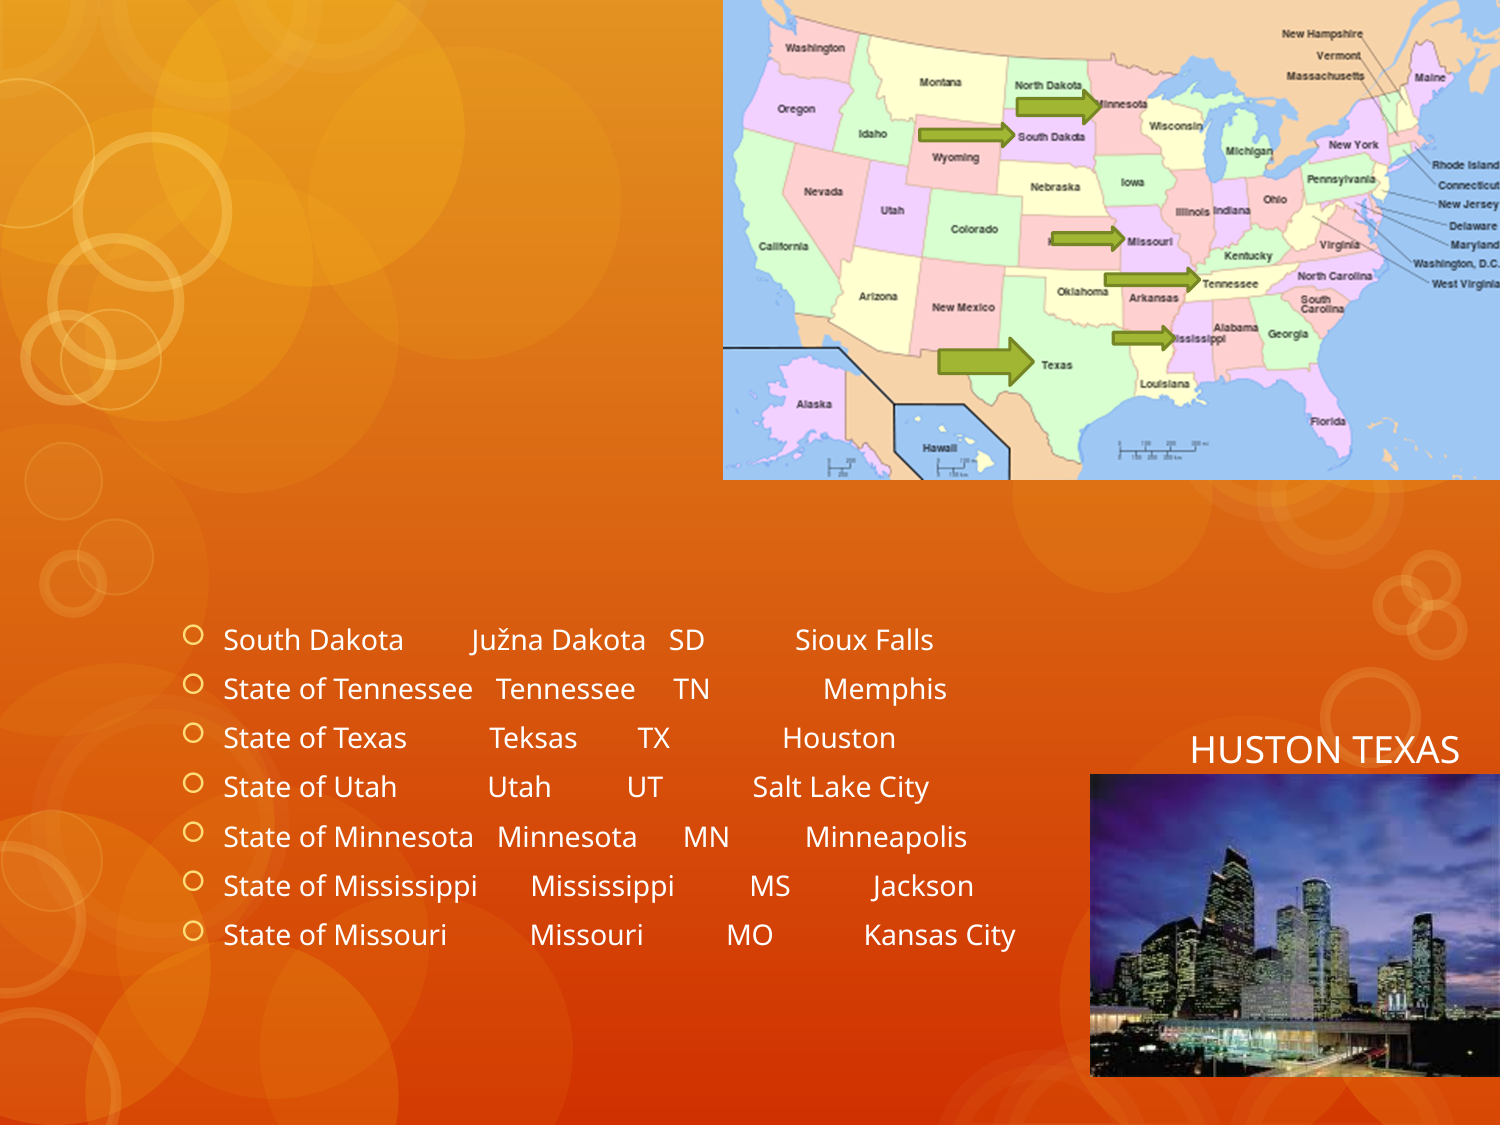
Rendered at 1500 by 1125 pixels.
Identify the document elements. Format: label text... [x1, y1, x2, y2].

text_box [939, 338, 1034, 386]
picture [723, 0, 1500, 480]
text_box [919, 123, 1015, 147]
text_box [1017, 90, 1101, 124]
picture [1090, 774, 1500, 1077]
text_box [1105, 267, 1200, 292]
text_box [1052, 226, 1125, 251]
text_box [1113, 326, 1175, 350]
list South Dakota Južna Dakota SD Sioux Falls State of Tennessee Tennessee TN Memphis State of Texas Teksas TX Houston State of Utah Utah UT Salt Lake City State of Minnesota Minnesota MN Minneapolis State of Mississippi Mississippi MS Jackson State of Missouri Missouri MO Kansas City [165, 515, 1306, 962]
text_box HUSTON TEXAS [1174, 718, 1500, 779]
